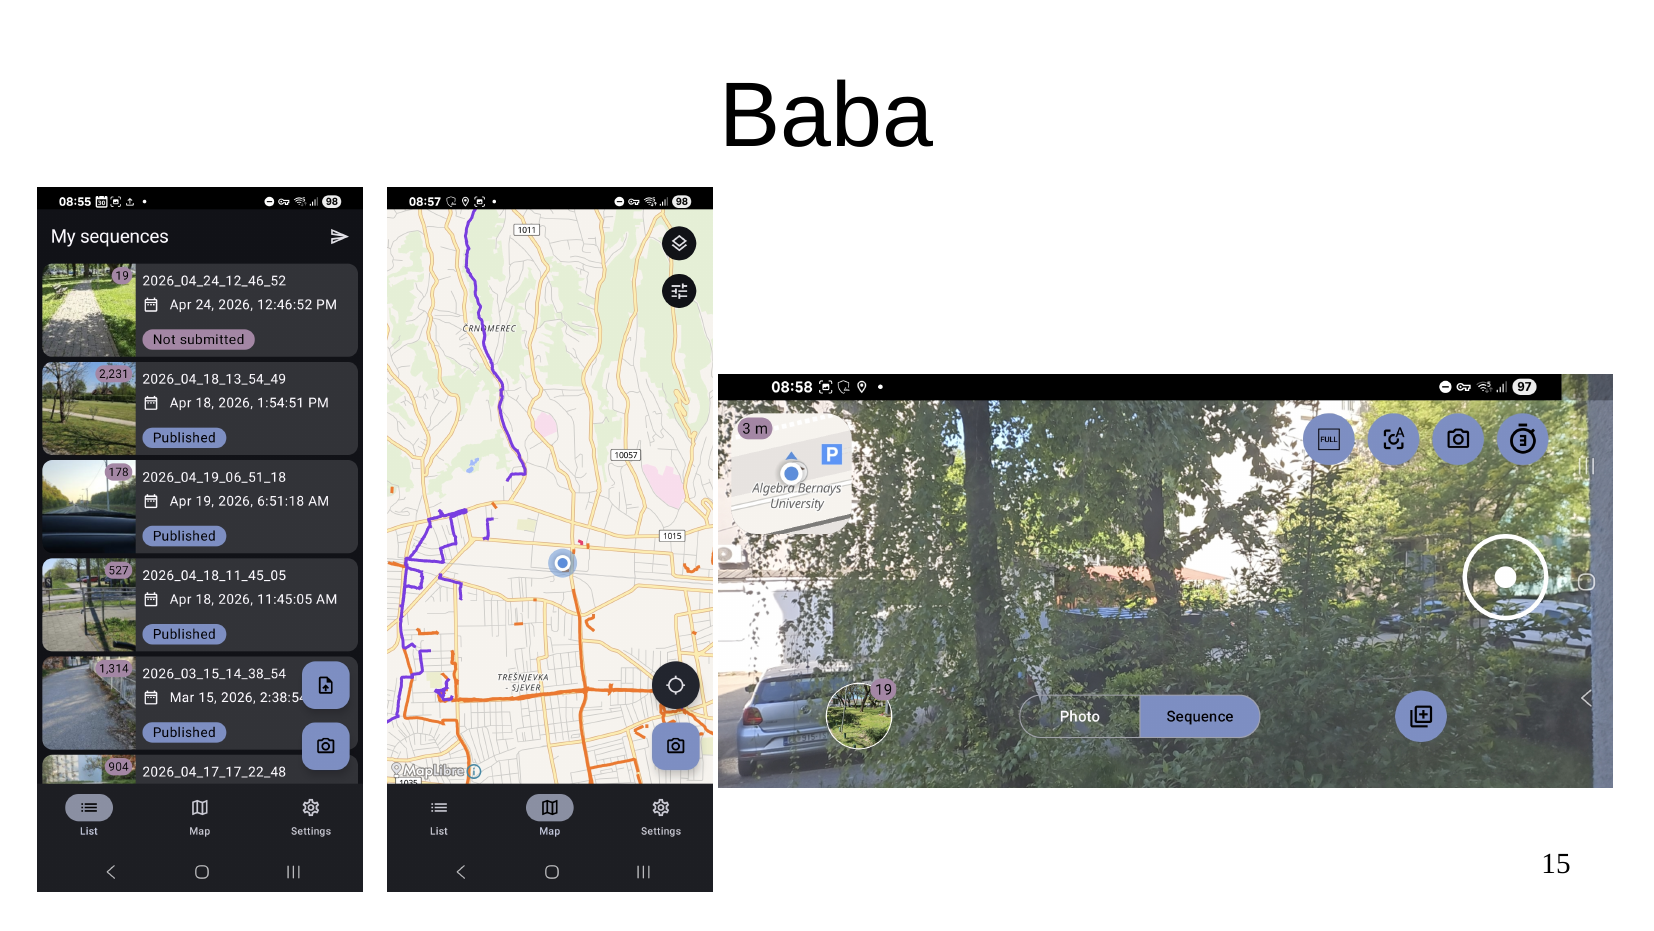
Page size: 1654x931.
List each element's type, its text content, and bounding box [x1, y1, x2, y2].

picture [37, 187, 363, 892]
title Baba [82, 37, 1571, 193]
picture [387, 187, 713, 892]
picture [718, 374, 1613, 788]
